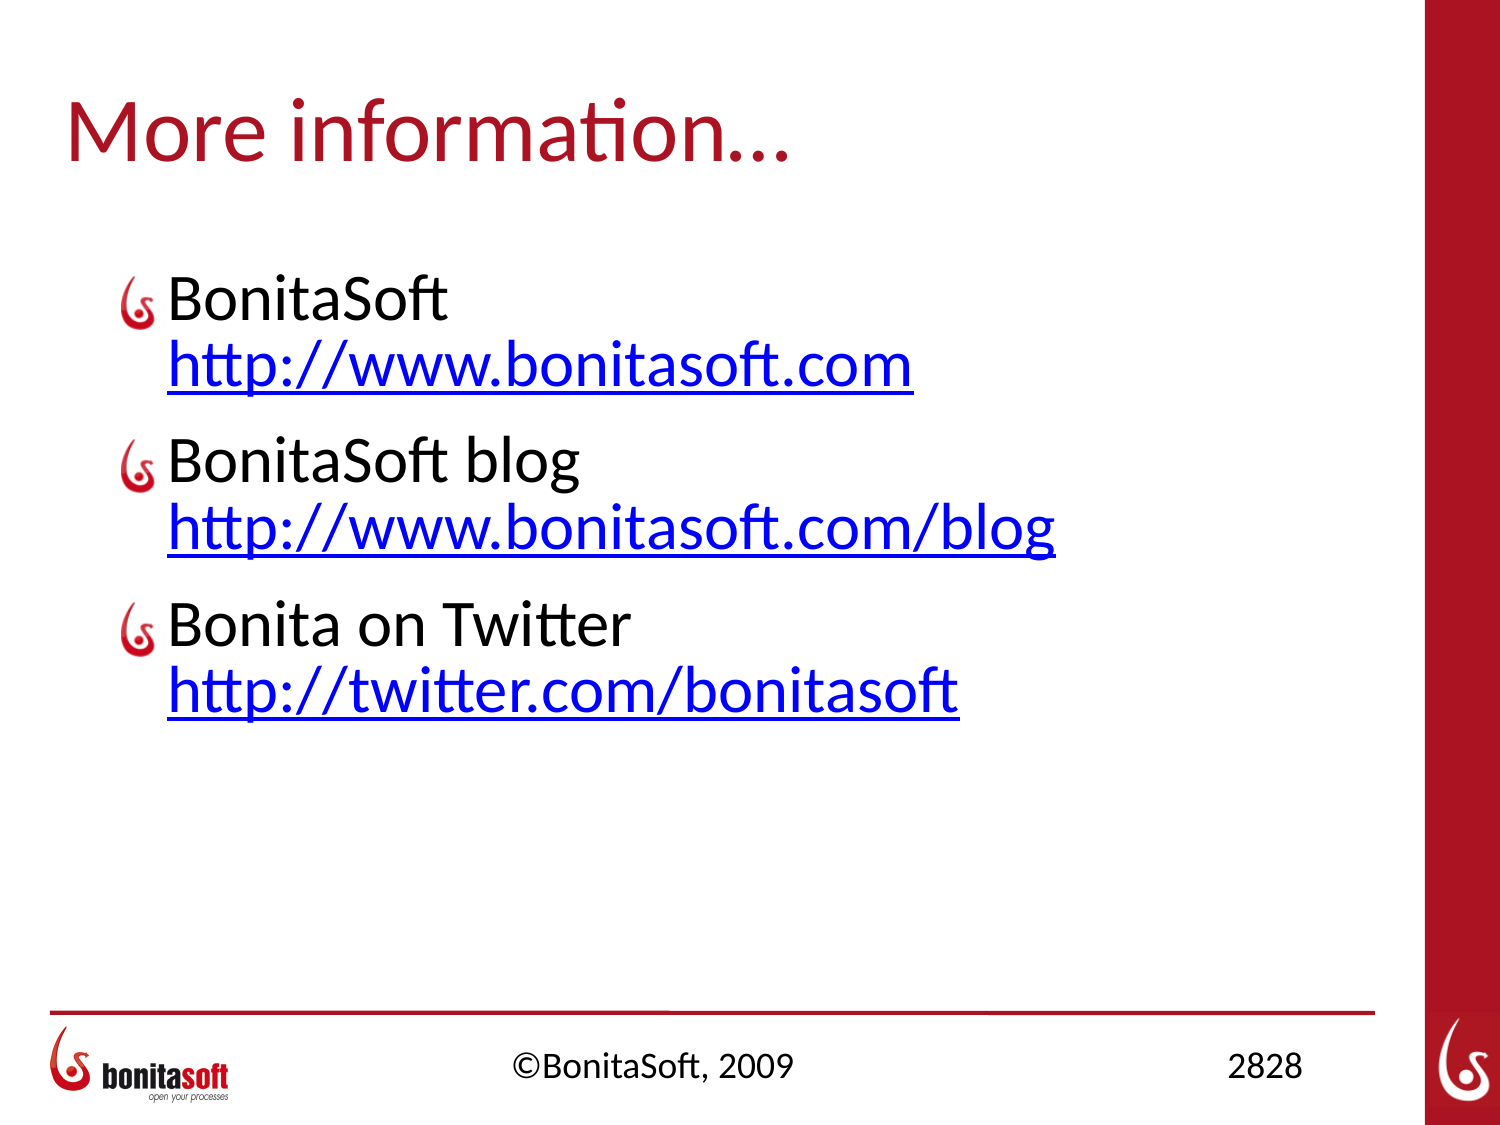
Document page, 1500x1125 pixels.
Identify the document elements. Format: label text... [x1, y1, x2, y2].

picture [50, 1026, 228, 1103]
slide_number <numéro><numéro> [1212, 1042, 1375, 1103]
title More information… [50, 45, 1375, 233]
list BonitaSoft http://www.bonitasoft.com BonitaSoft blog http://www.bonitasoft.com/blog Bonita on Twitter http://twitter.com/bonitasoft [50, 262, 1375, 1005]
picture [1430, 1012, 1500, 1107]
footer ©BonitaSoft, 2009 [487, 1042, 1175, 1103]
